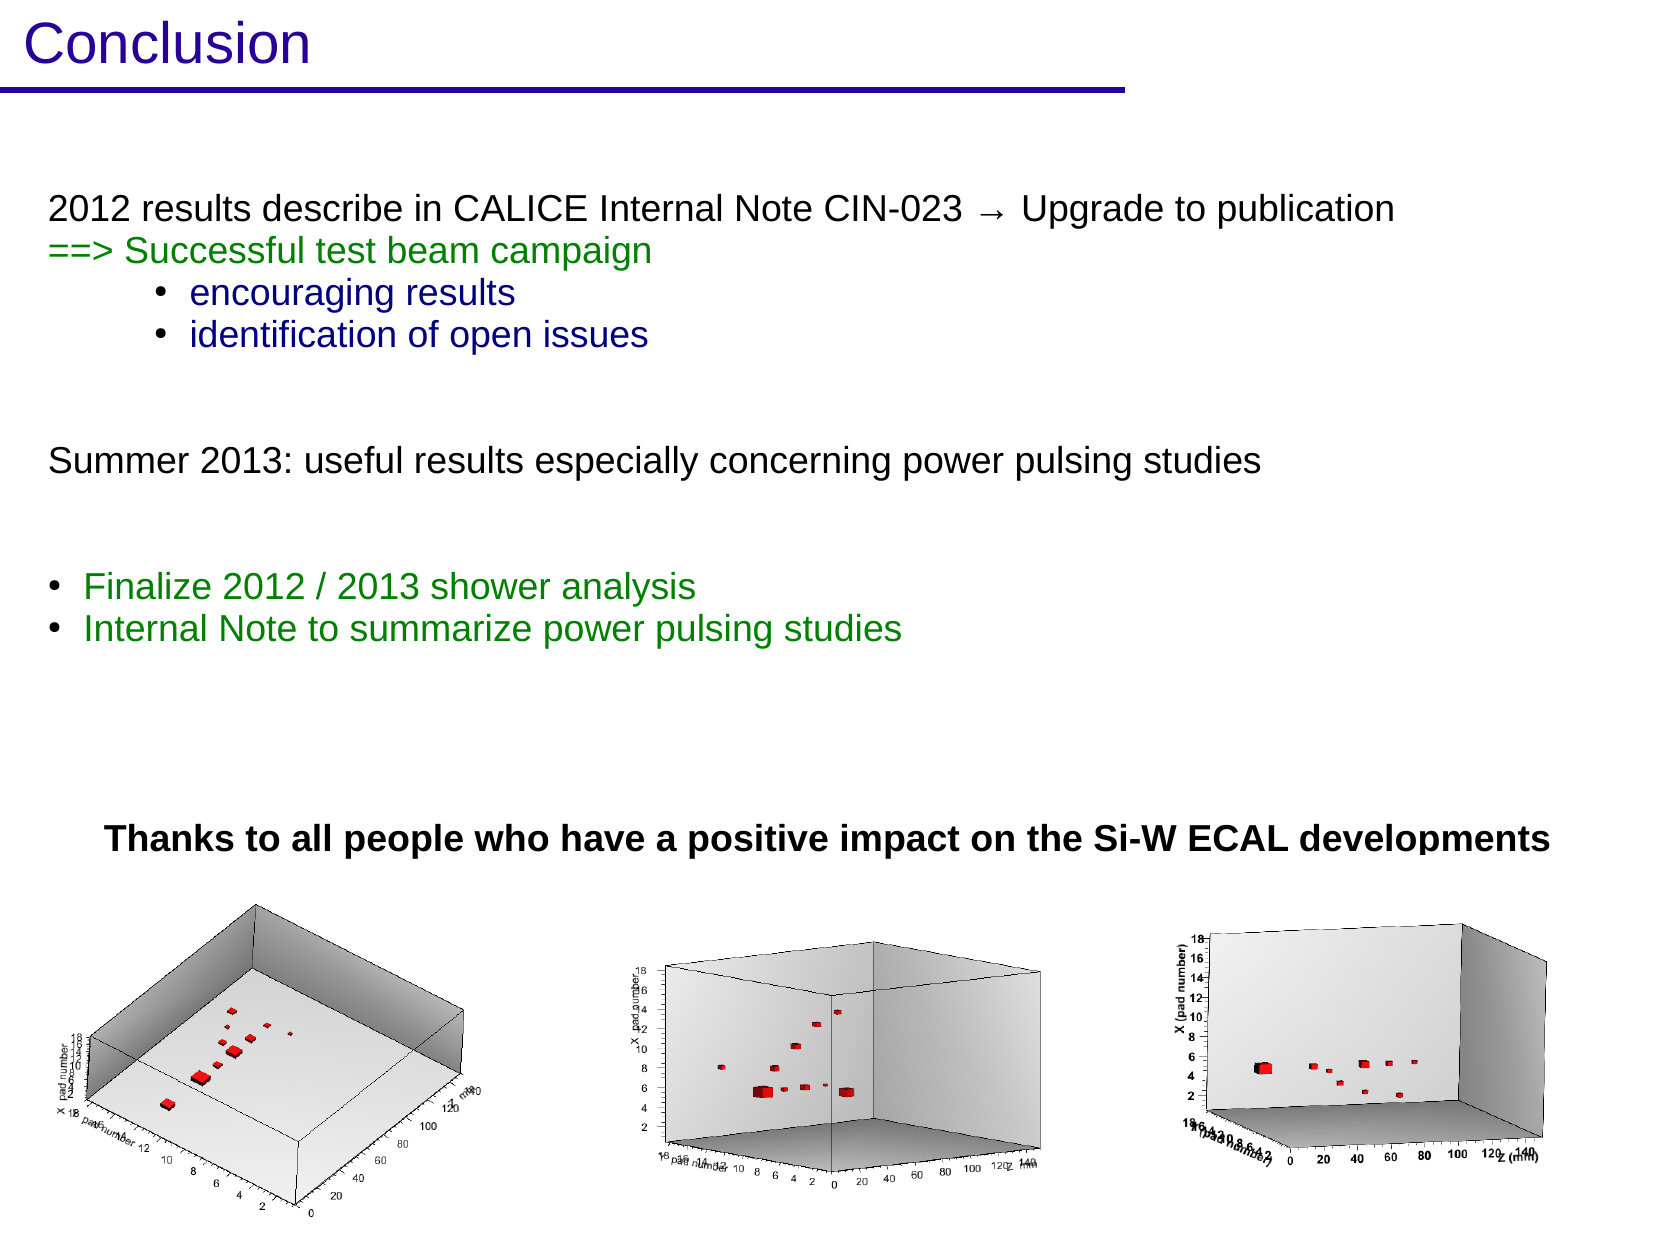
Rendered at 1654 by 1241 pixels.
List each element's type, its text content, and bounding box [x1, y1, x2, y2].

picture [586, 855, 1642, 1237]
text_box 2012 results describe in CALICE Internal Note CIN-023 → Upgrade to publication ==> Successful test beam campaign encouraging results identification of open issues Summer 2013: useful results especially concerning power pulsing studies Finalize 2012 / 2013 shower analysis Internal Note to summarize power pulsing studies Thanks to all people who have a positive impact on the Si-W ECAL developments [33, 180, 1624, 869]
title Conclusion [23, 10, 1512, 76]
picture [9, 874, 541, 1235]
